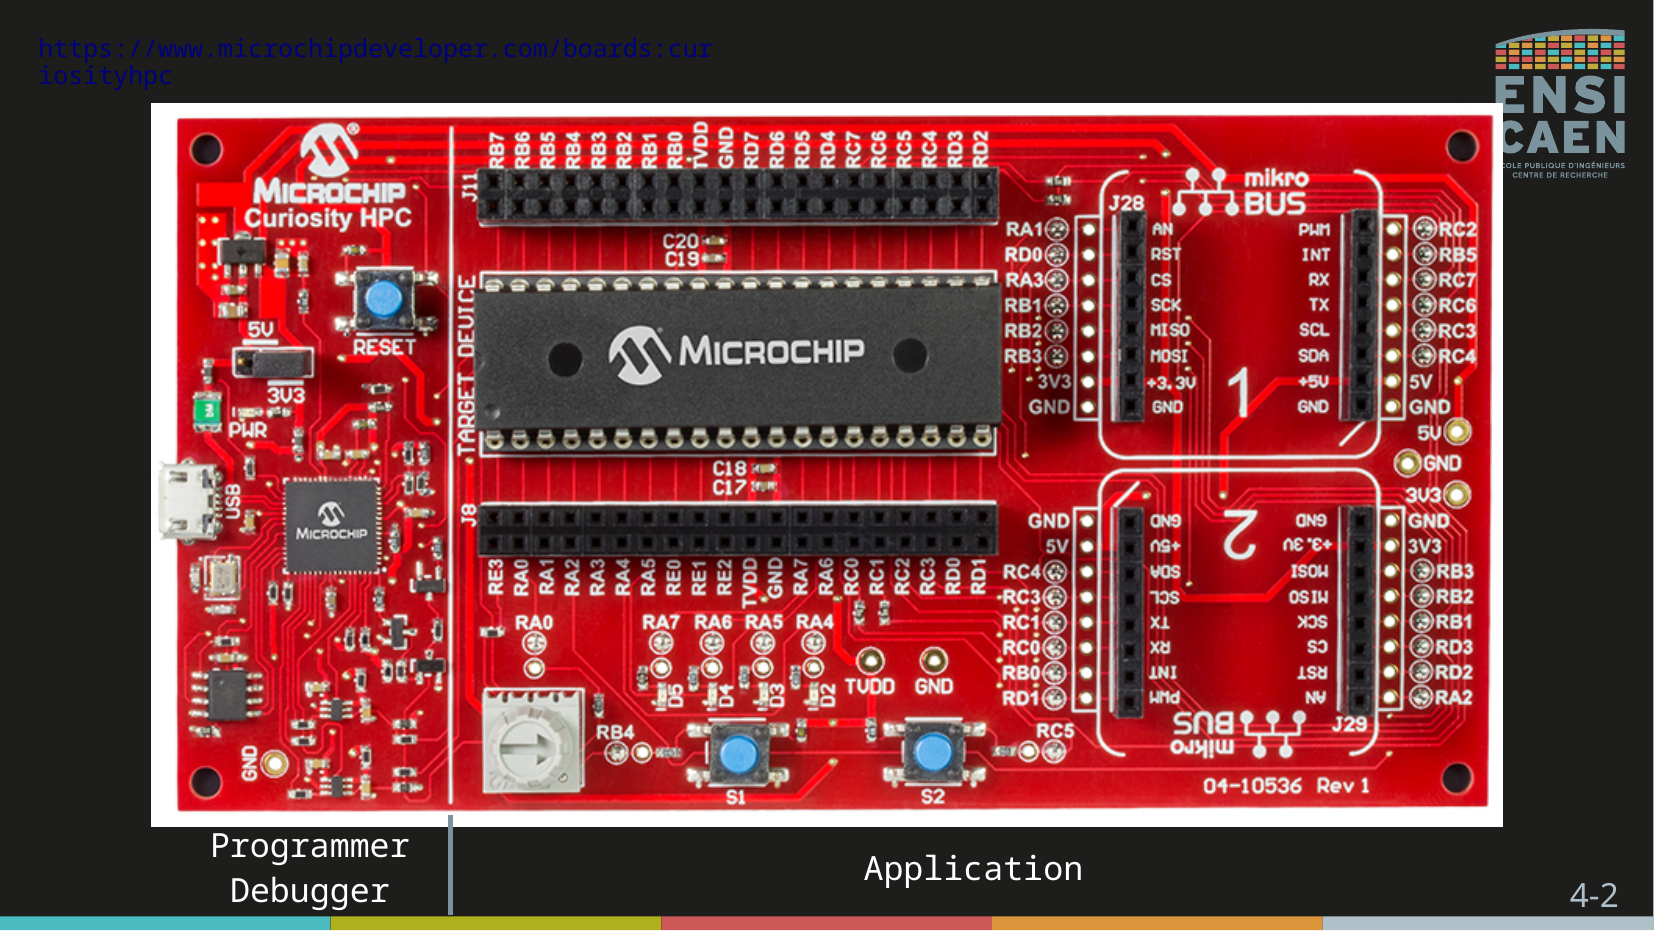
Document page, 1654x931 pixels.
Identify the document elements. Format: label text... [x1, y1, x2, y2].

picture [151, 103, 1503, 827]
text_box https://www.microchipdeveloper.com/boards:curiosityhpc [23, 23, 733, 64]
text_box Programmer Debugger [177, 826, 443, 909]
text_box Application [460, 826, 1487, 909]
